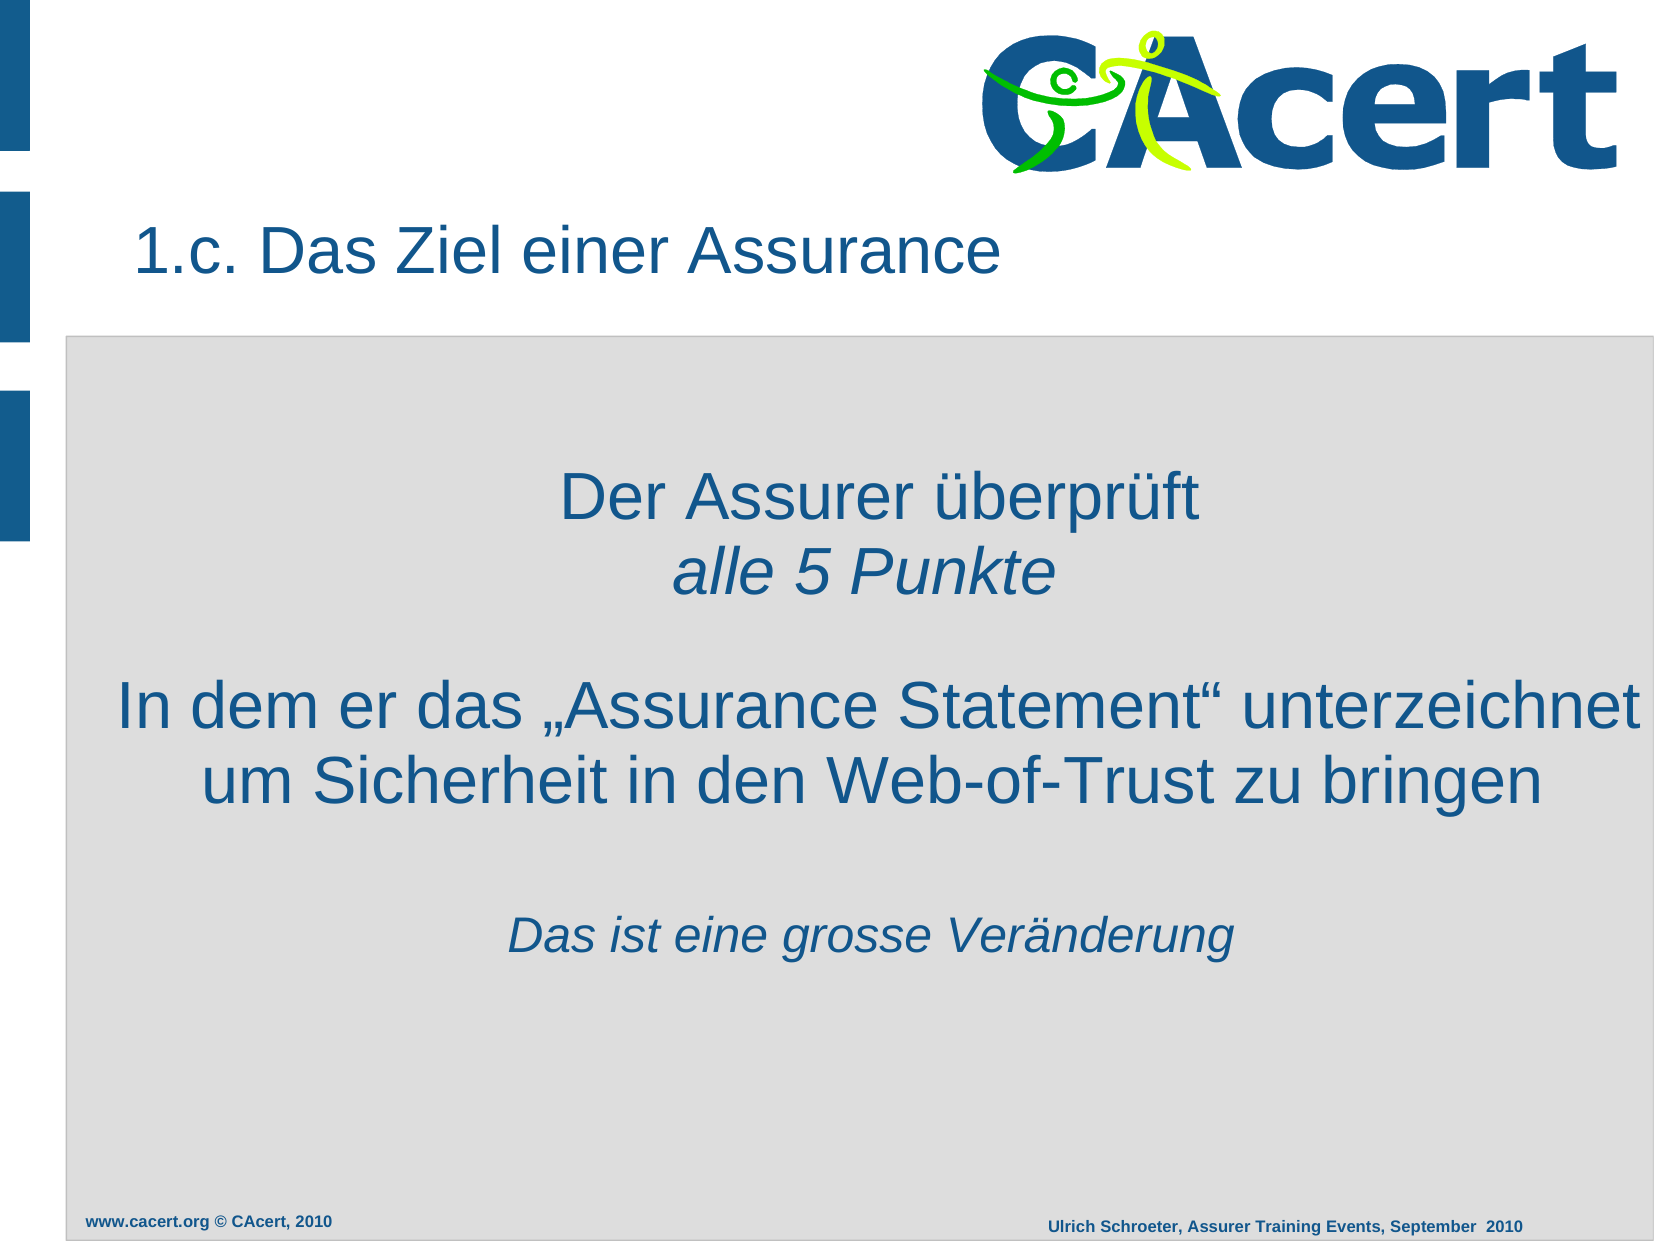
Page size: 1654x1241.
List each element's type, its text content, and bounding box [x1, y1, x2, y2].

text_box Der Assurer überprüft alle 5 Punkte In dem er das „Assurance Statement“ unterzeichnet um Sicherheit in den Web-of-Trust zu bringen Das ist eine grosse Veränderung [72, 451, 1651, 971]
text_box 1.c. Das Ziel einer Assurance [118, 191, 1019, 296]
